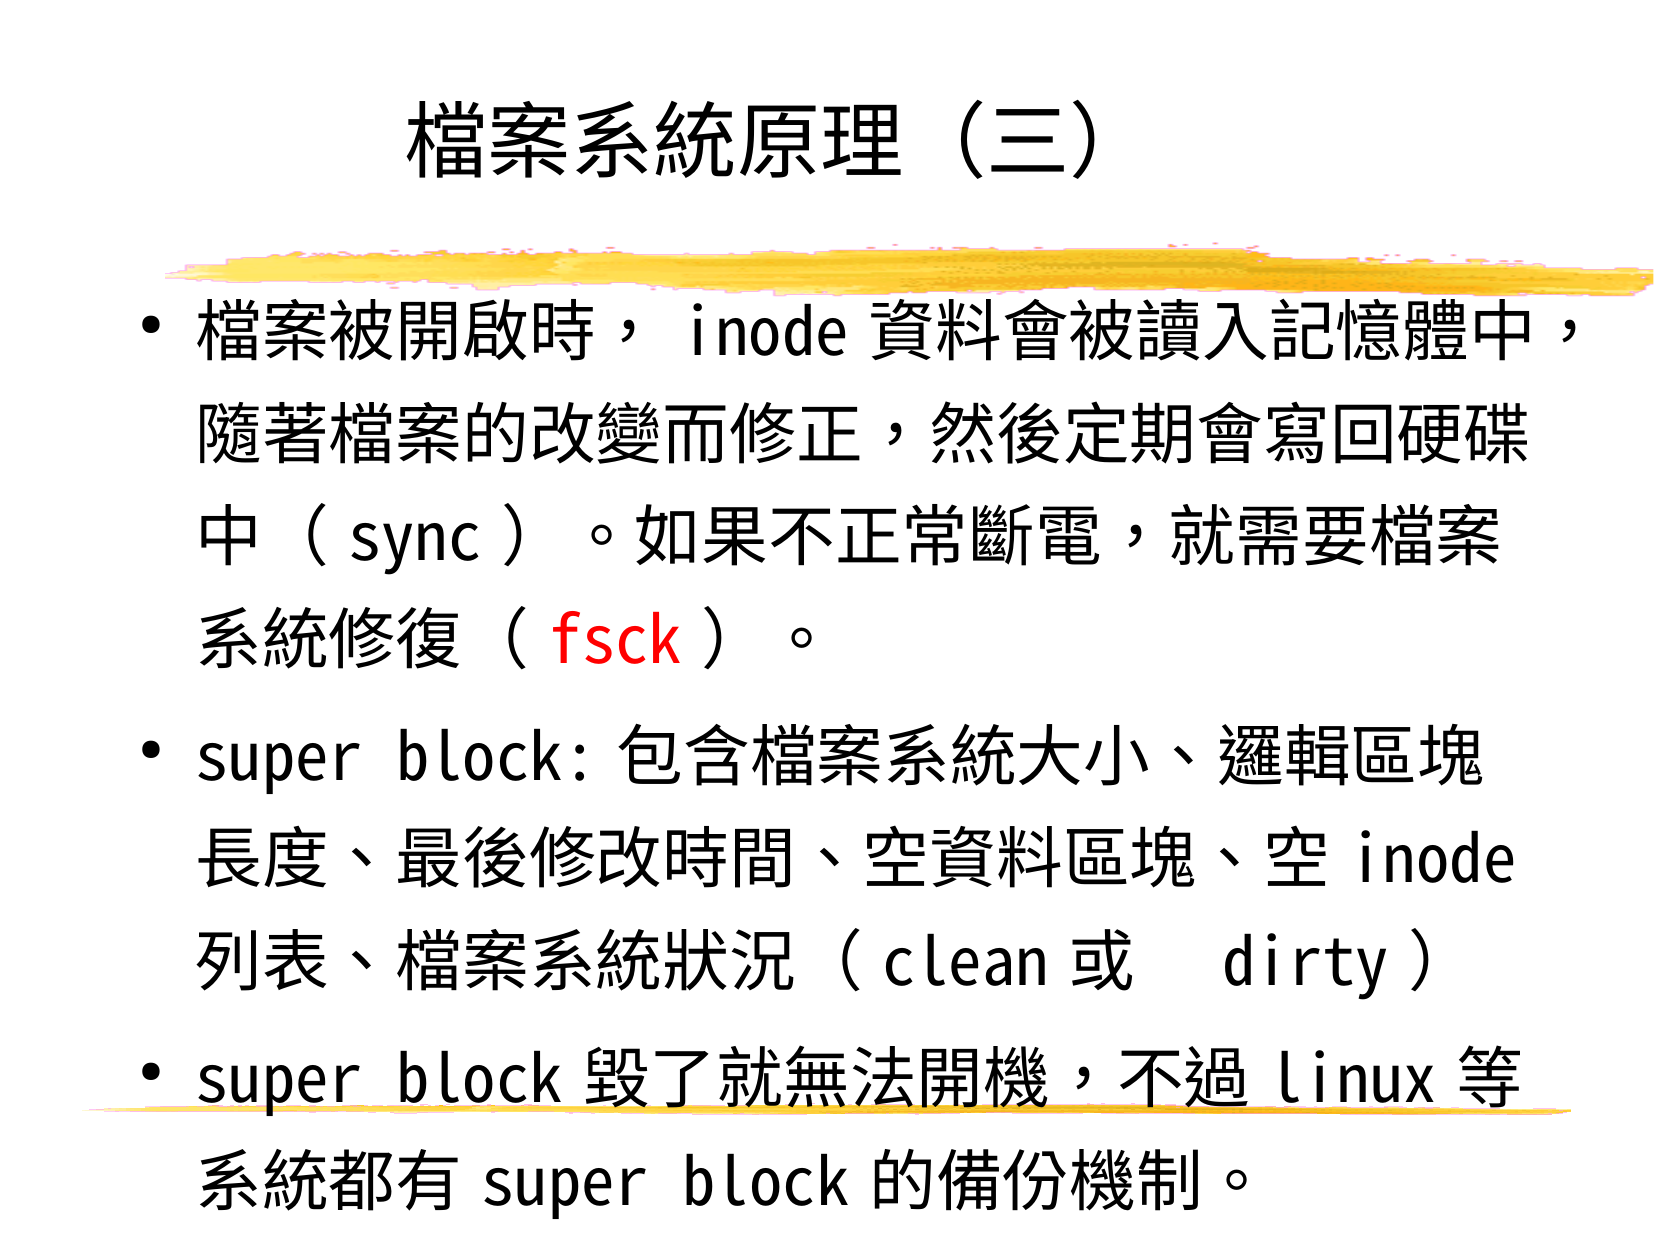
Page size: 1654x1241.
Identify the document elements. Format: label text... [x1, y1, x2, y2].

title 檔案系統原理（三） [76, 28, 1482, 236]
picture [82, 1102, 1571, 1117]
picture [165, 237, 1654, 308]
list 檔案被開啟時，inode資料會被讀入記憶體中，隨著檔案的改變而修正，然後定期會寫回硬碟中（sync）。如果不正常斷電，就需要檔案系統修復（fsck）。 super block:包含檔案系統大小、邏輯區塊長度、最後修改時間、空資料區塊、空inode列表、檔案系統狀況（clean或 dirty） super block毀了就無法開機，不過linux等系統都有super block的備份機制。 [139, 272, 1545, 1017]
